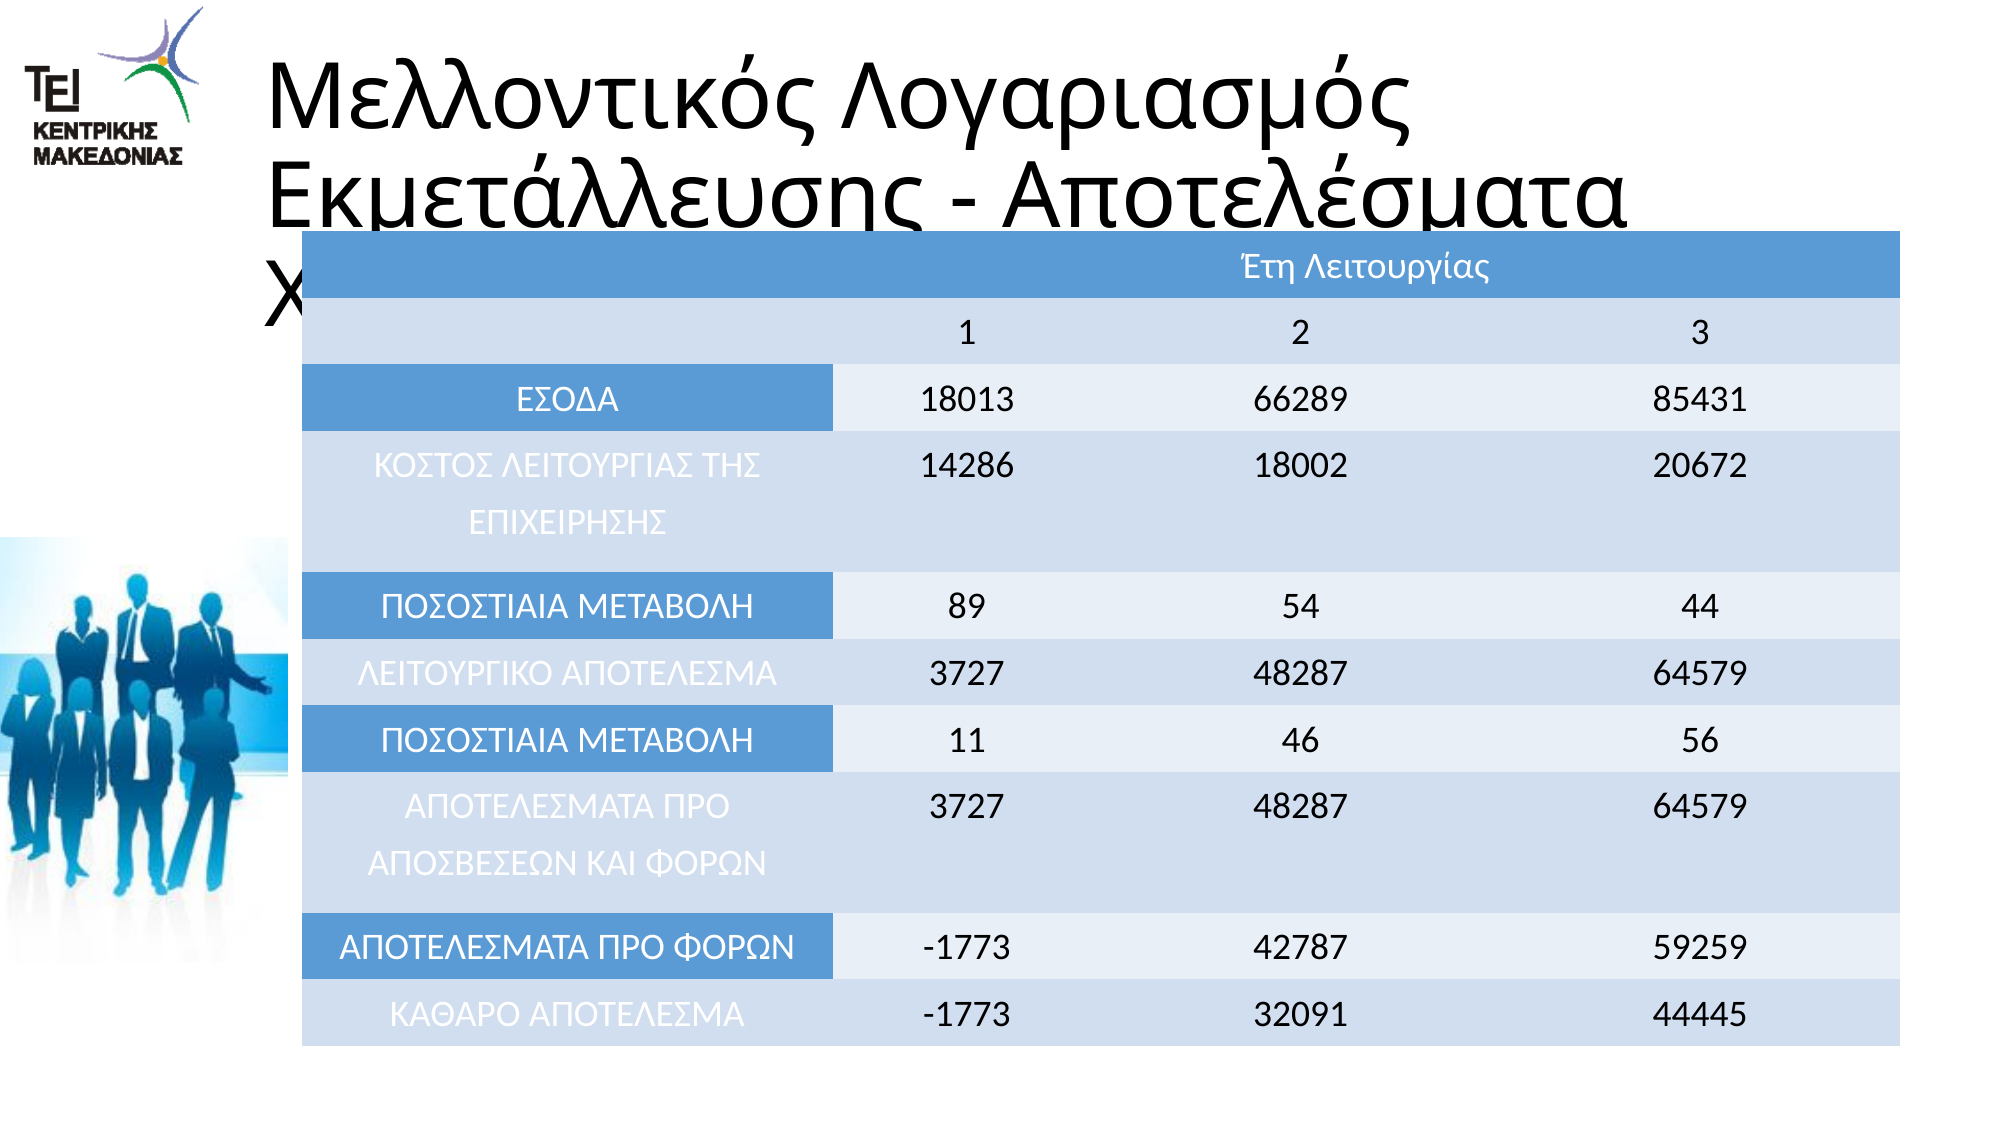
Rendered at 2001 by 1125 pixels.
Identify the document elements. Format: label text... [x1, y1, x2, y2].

title Μελλοντικός Λογαριασμός Εκμετάλλευσης - Αποτελέσματα Χρήσης [249, 41, 1863, 192]
table_header Έτη Λειτουργίας [833, 231, 1900, 298]
picture [0, 0, 135, 169]
picture [0, 537, 288, 963]
table_cell [302, 298, 833, 364]
table_cell ΠΟΣΟΣΤΙΑΙΑ ΜΕΤΑΒΟΛΗ [302, 572, 833, 639]
table_cell ΠΟΣΟΣΤΙΑΙΑ ΜΕΤΑΒΟΛΗ [302, 705, 833, 772]
table_cell 89 [833, 572, 1101, 639]
table_cell ΑΠΟΤΕΛΕΣΜΑΤΑ ΠΡΟ ΦΟΡΩΝ [302, 913, 833, 979]
table_cell 59259 [1500, 913, 1900, 979]
table_cell -1773 [833, 913, 1101, 979]
table_cell 14286 [833, 431, 1101, 572]
table_cell 18013 [833, 364, 1101, 431]
table_cell ΚΟΣΤΟΣ ΛΕΙΤΟΥΡΓΙΑΣ ΤΗΣ ΕΠΙΧΕΙΡΗΣΗΣ [302, 431, 833, 572]
table_cell 3 [1500, 298, 1900, 364]
table_cell 66289 [1101, 364, 1500, 431]
table_cell ΛΕΙΤΟΥΡΓΙΚΟ ΑΠΟΤΕΛΕΣΜΑ [302, 639, 833, 705]
table_cell 56 [1500, 705, 1900, 772]
table_cell 42787 [1101, 913, 1500, 979]
table_cell 46 [1101, 705, 1500, 772]
table_cell 3727 [833, 772, 1101, 913]
table_cell -1773 [833, 979, 1101, 1046]
table_cell 64579 [1500, 639, 1900, 705]
table_cell 11 [833, 705, 1101, 772]
table_cell 20672 [1500, 431, 1900, 572]
table_cell 54 [1101, 572, 1500, 639]
table_cell ΚΑΘΑΡΟ ΑΠΟΤΕΛΕΣΜΑ [302, 979, 833, 1046]
table_cell 32091 [1101, 979, 1500, 1046]
table_cell 18002 [1101, 431, 1500, 572]
table_cell 44 [1500, 572, 1900, 639]
table_cell 48287 [1101, 772, 1500, 913]
table_cell 64579 [1500, 772, 1900, 913]
table_cell 3727 [833, 639, 1101, 705]
table_cell 1 [833, 298, 1101, 364]
table_cell ΕΣΟΔΑ [302, 364, 833, 431]
table_cell 44445 [1500, 979, 1900, 1046]
table_cell 2 [1101, 298, 1500, 364]
table_cell 48287 [1101, 639, 1500, 705]
table_header [302, 231, 833, 298]
table_cell ΑΠΟΤΕΛΕΣΜΑΤΑ ΠΡΟ ΑΠΟΣΒΕΣΕΩΝ ΚΑΙ ΦΟΡΩΝ [302, 772, 833, 913]
table_cell 85431 [1500, 364, 1900, 431]
